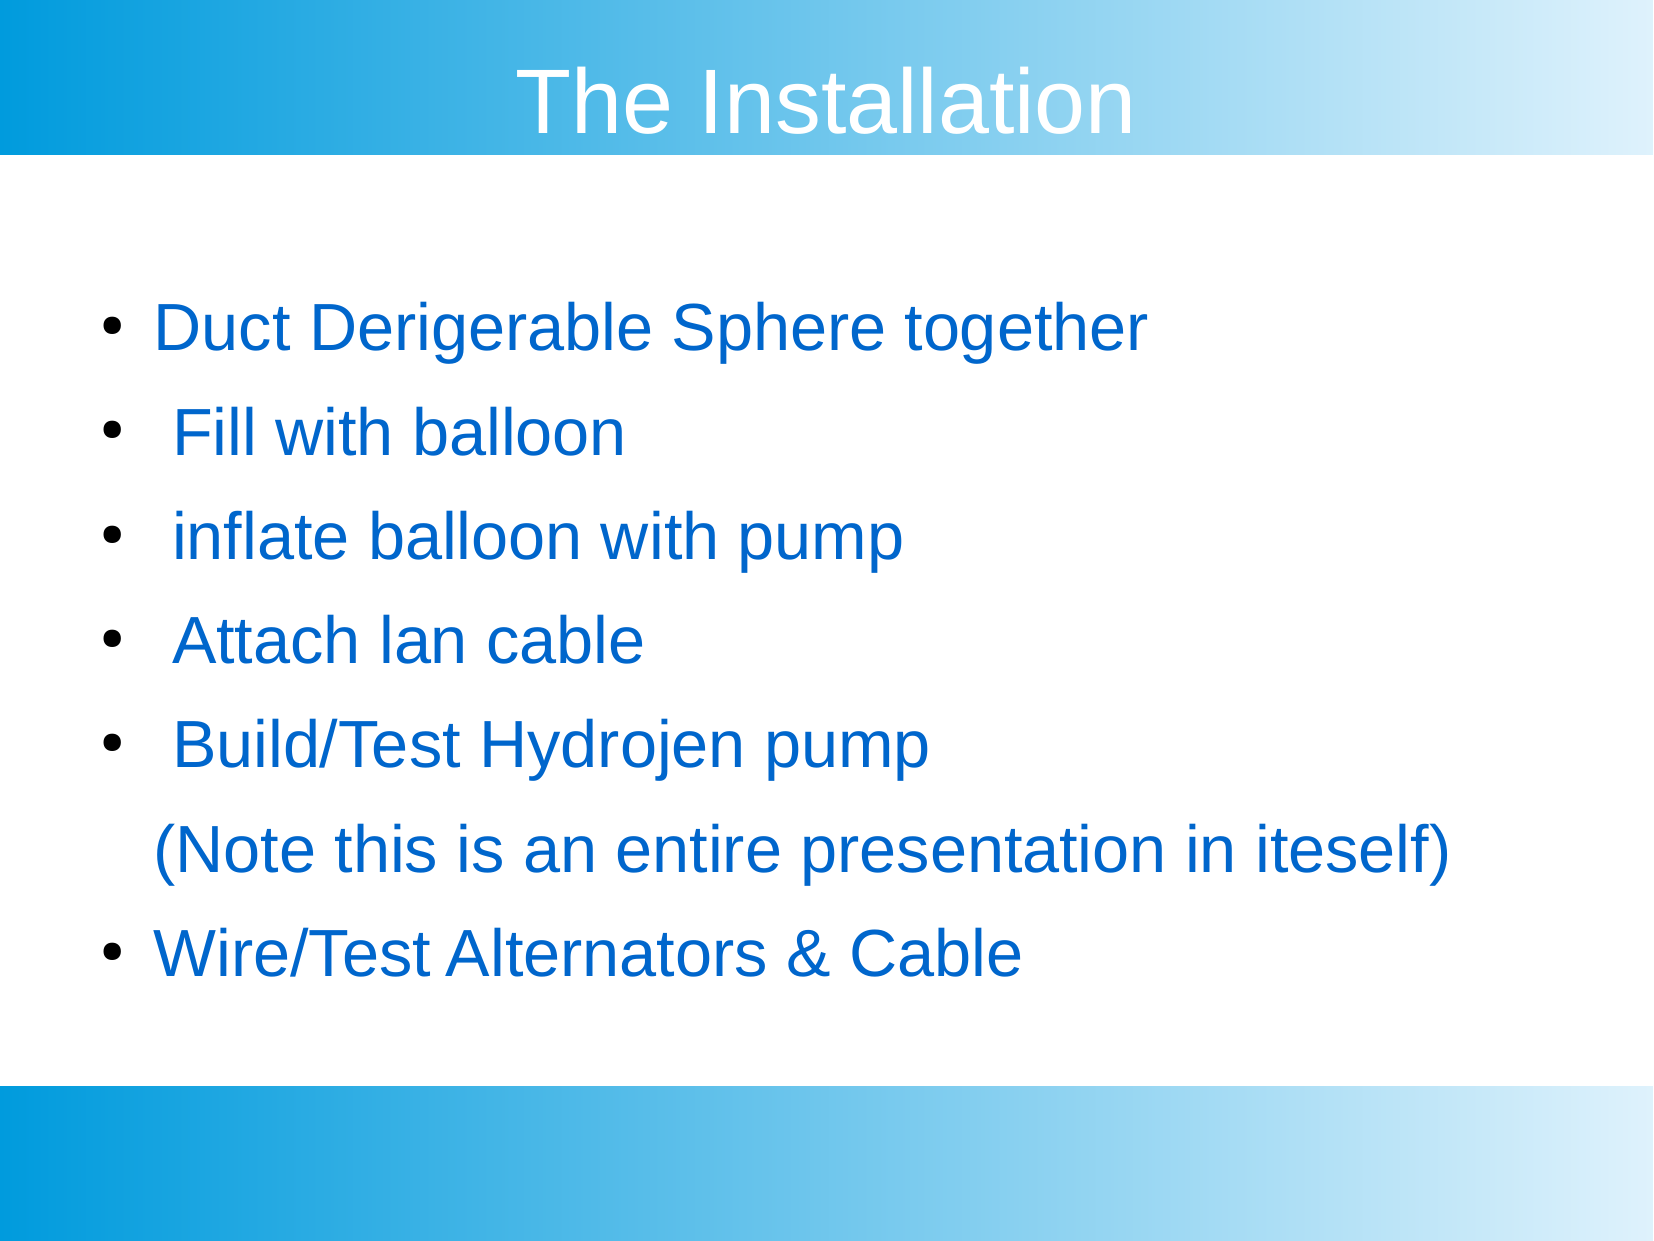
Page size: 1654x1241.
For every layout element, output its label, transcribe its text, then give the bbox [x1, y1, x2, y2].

list Duct Derigerable Sphere together Fill with balloon inflate balloon with pump Attach lan cable Build/Test Hydrojen pump (Note this is an entire presentation in iteself) Wire/Test Alternators & Cable [82, 290, 1571, 1010]
title The Installation [82, 49, 1571, 155]
